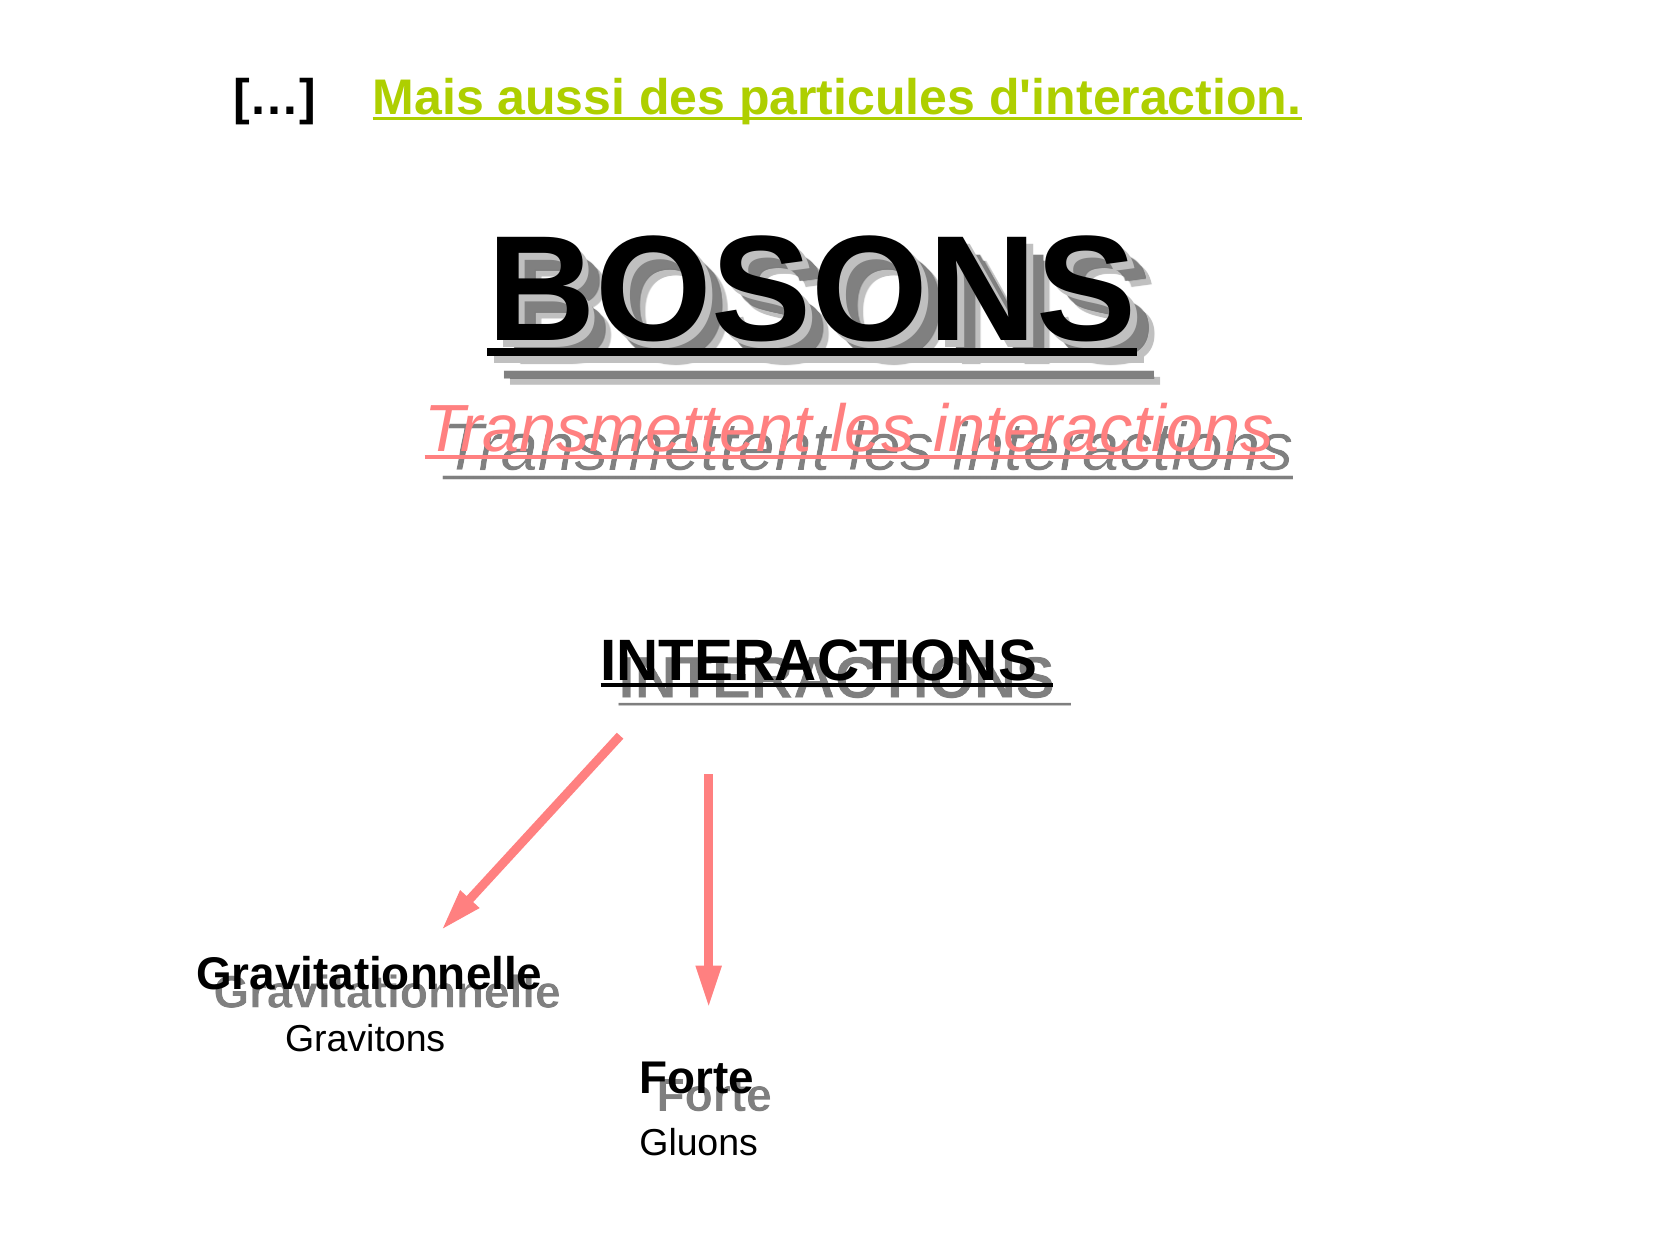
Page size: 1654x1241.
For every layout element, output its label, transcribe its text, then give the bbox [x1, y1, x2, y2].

text_box Gluons [620, 1109, 798, 1221]
text_box Gravitons [265, 1005, 562, 1117]
text_box Gravitationnelle [177, 936, 591, 1026]
text_box Forte [620, 1040, 798, 1109]
text_box Transmettent les interactions [354, 383, 1388, 489]
text_box BOSONS [118, 111, 1506, 409]
text_box INTERACTIONS [531, 620, 1123, 736]
text_box […] Mais aussi des particules d'interaction. [0, 29, 1536, 111]
